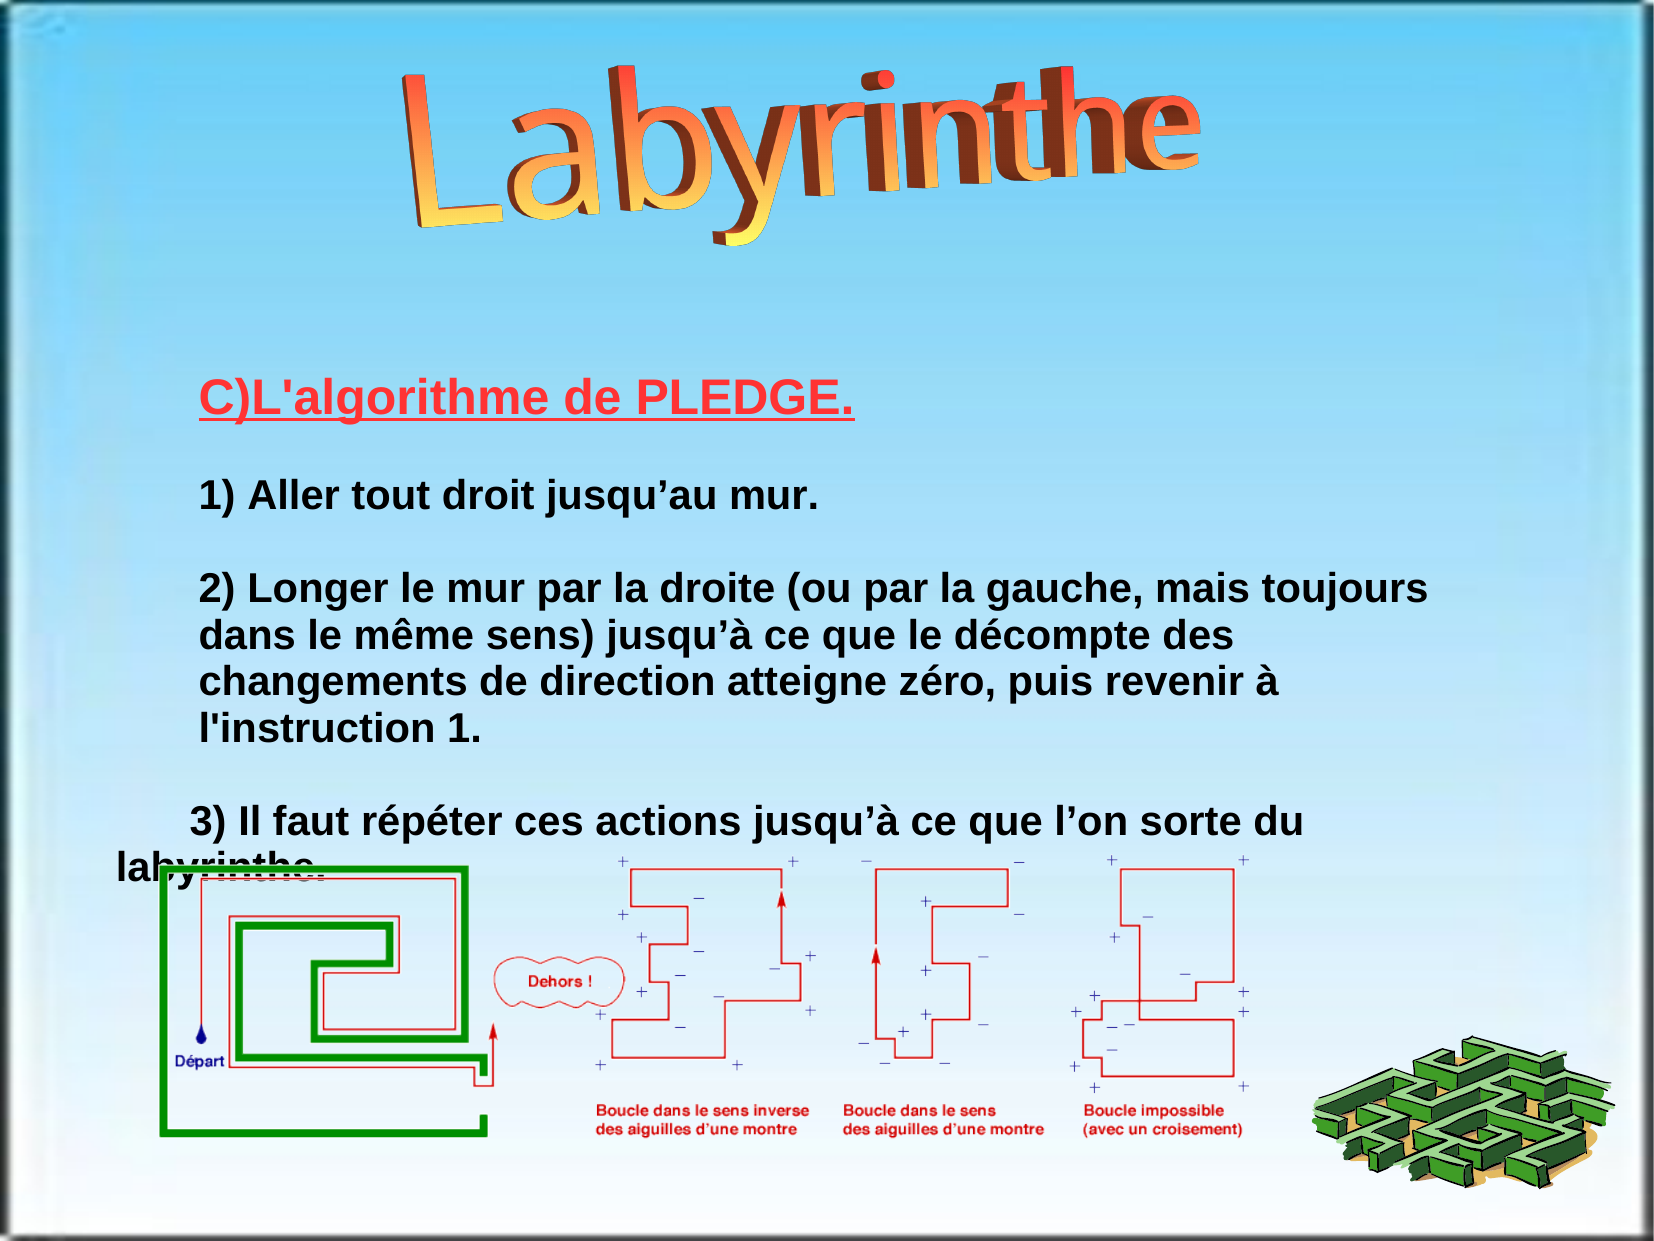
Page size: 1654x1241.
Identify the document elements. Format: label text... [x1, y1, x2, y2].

list C)L'algorithme de PLEDGE. 1) Aller tout droit jusqu’au mur. 2) Longer le mur par la droite (ou par la gauche, mais toujours dans le même sens) jusqu’à ce que le décompte des changements de direction atteigne zéro, puis revenir à l'instruction 1. 3) Il faut répéter ces actions jusqu’à ce que l’on sorte du labyrinthe. [115, 369, 1507, 1152]
picture [0, 0, 1654, 1241]
